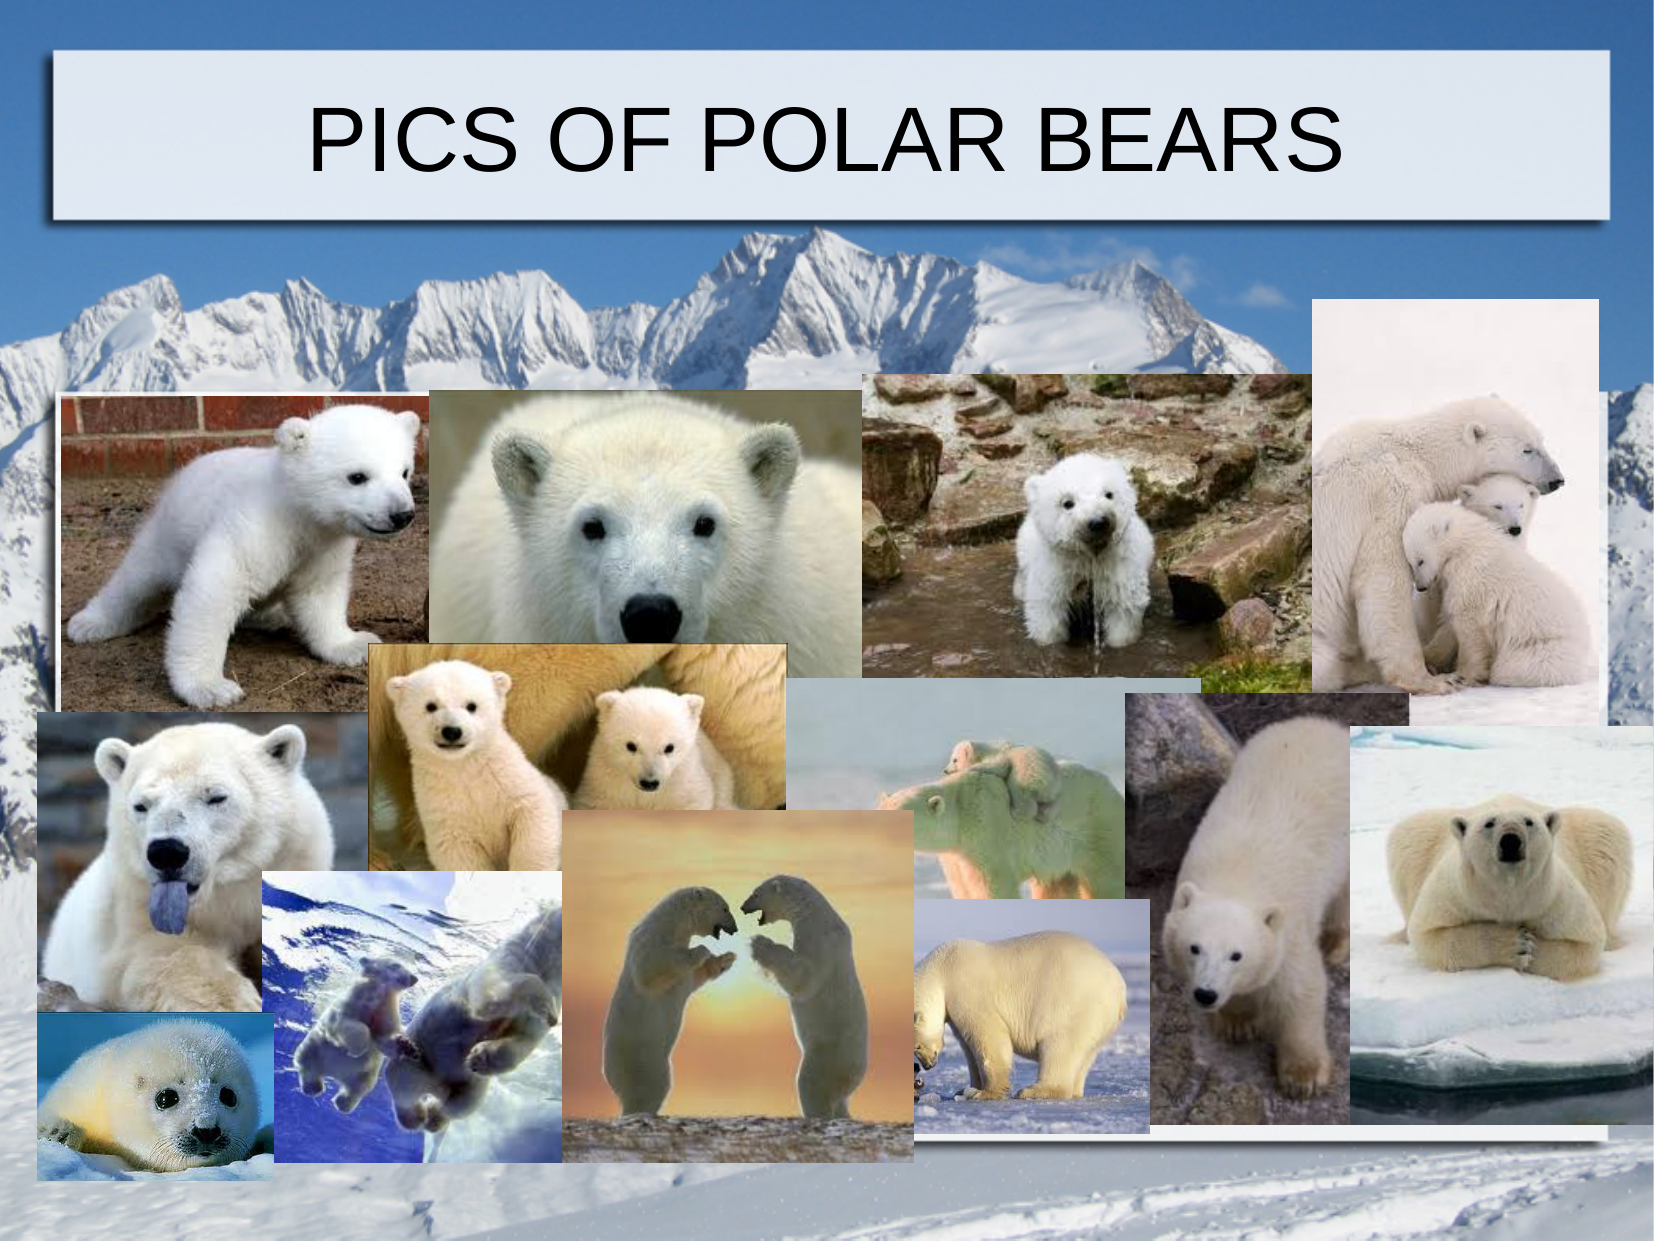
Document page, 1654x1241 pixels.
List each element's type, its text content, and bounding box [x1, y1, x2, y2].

picture [0, 0, 1654, 1241]
title PICS OF POLAR BEARS [59, 68, 1595, 212]
